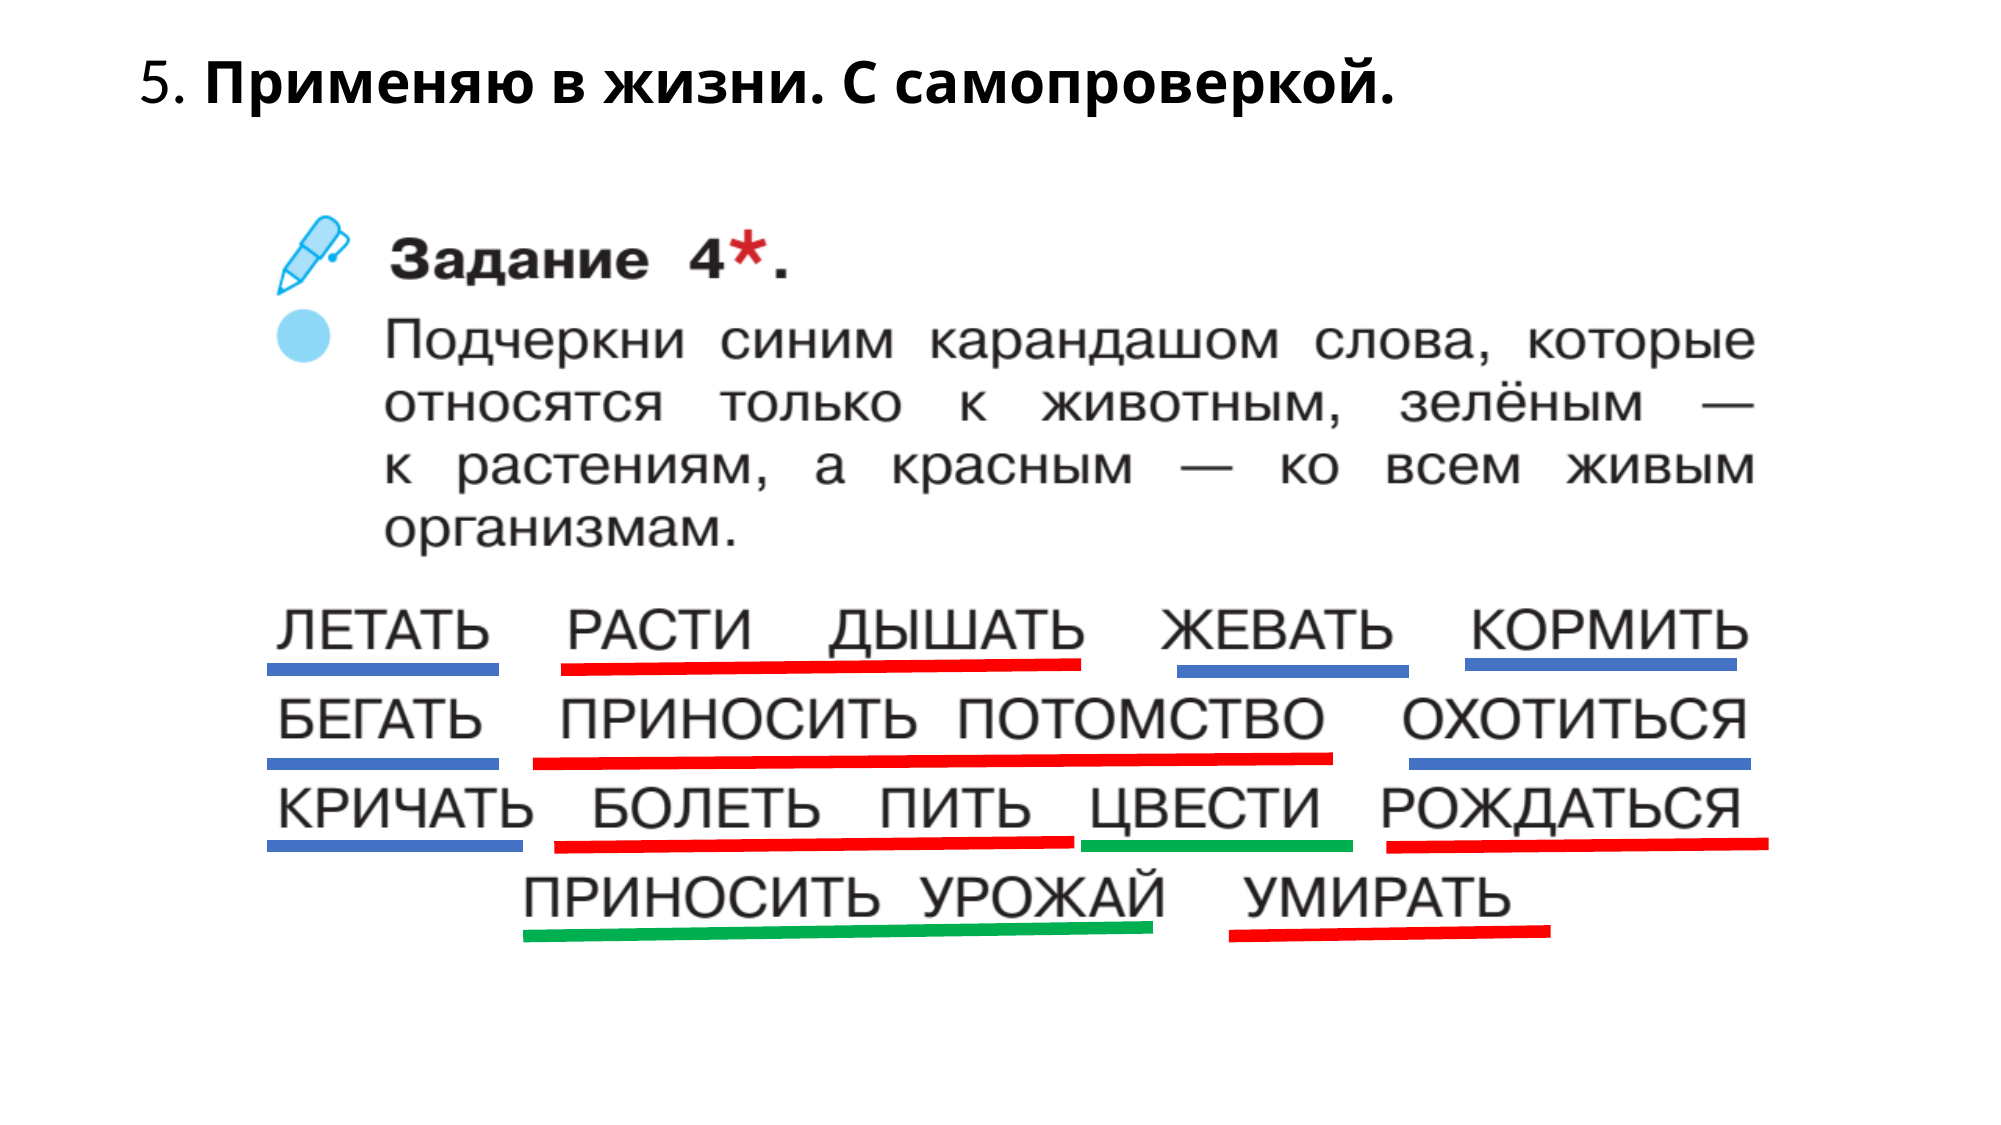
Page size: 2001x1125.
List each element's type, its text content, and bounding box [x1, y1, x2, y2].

title 5. Применяю в жизни. С самопроверкой. [123, 38, 1849, 125]
picture [172, 197, 1828, 928]
